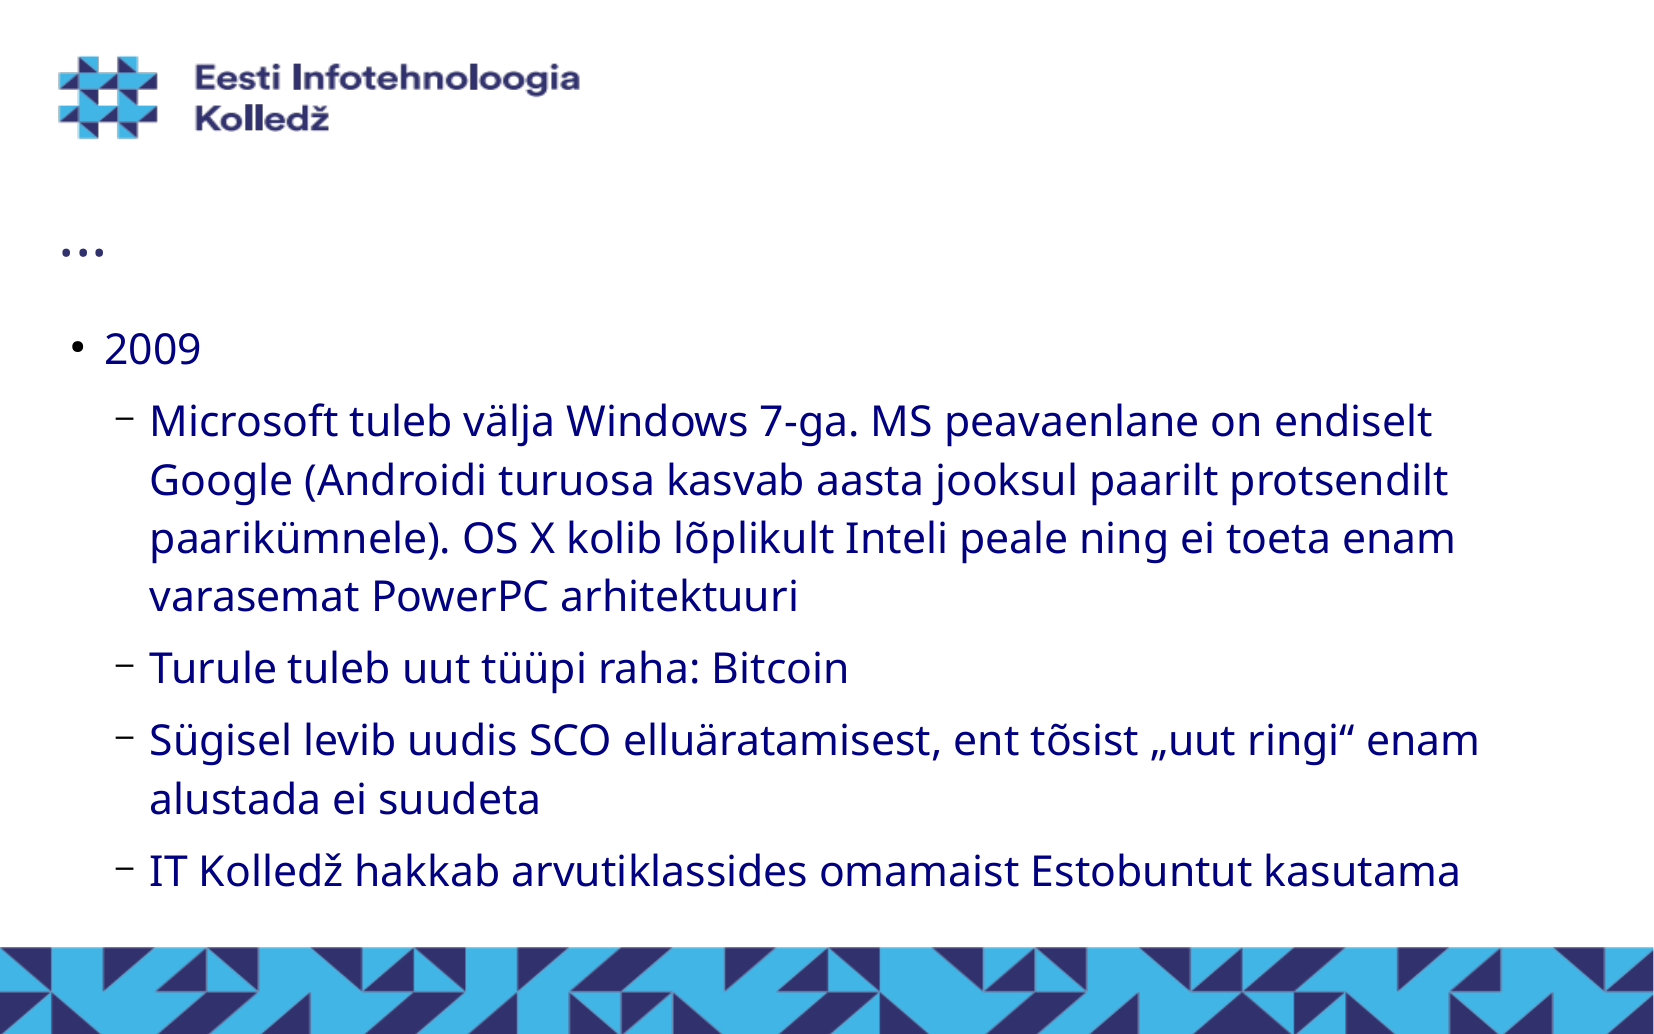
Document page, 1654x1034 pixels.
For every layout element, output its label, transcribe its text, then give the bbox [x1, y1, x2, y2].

title ... [59, 158, 1489, 308]
list 2009 Microsoft tuleb välja Windows 7-ga. MS peavaenlane on endiselt Google (Androidi turuosa kasvab aasta jooksul paarilt protsendilt paarikümnele). OS X kolib lõplikult Inteli peale ning ei toeta enam varasemat PowerPC arhitektuuri Turule tuleb uut tüüpi raha: Bitcoin Sügisel levib uudis SCO elluäratamisest, ent tõsist „uut ringi“ enam alustada ei suudeta IT Kolledž hakkab arvutiklassides omamaist Estobuntut kasutama [59, 318, 1536, 910]
